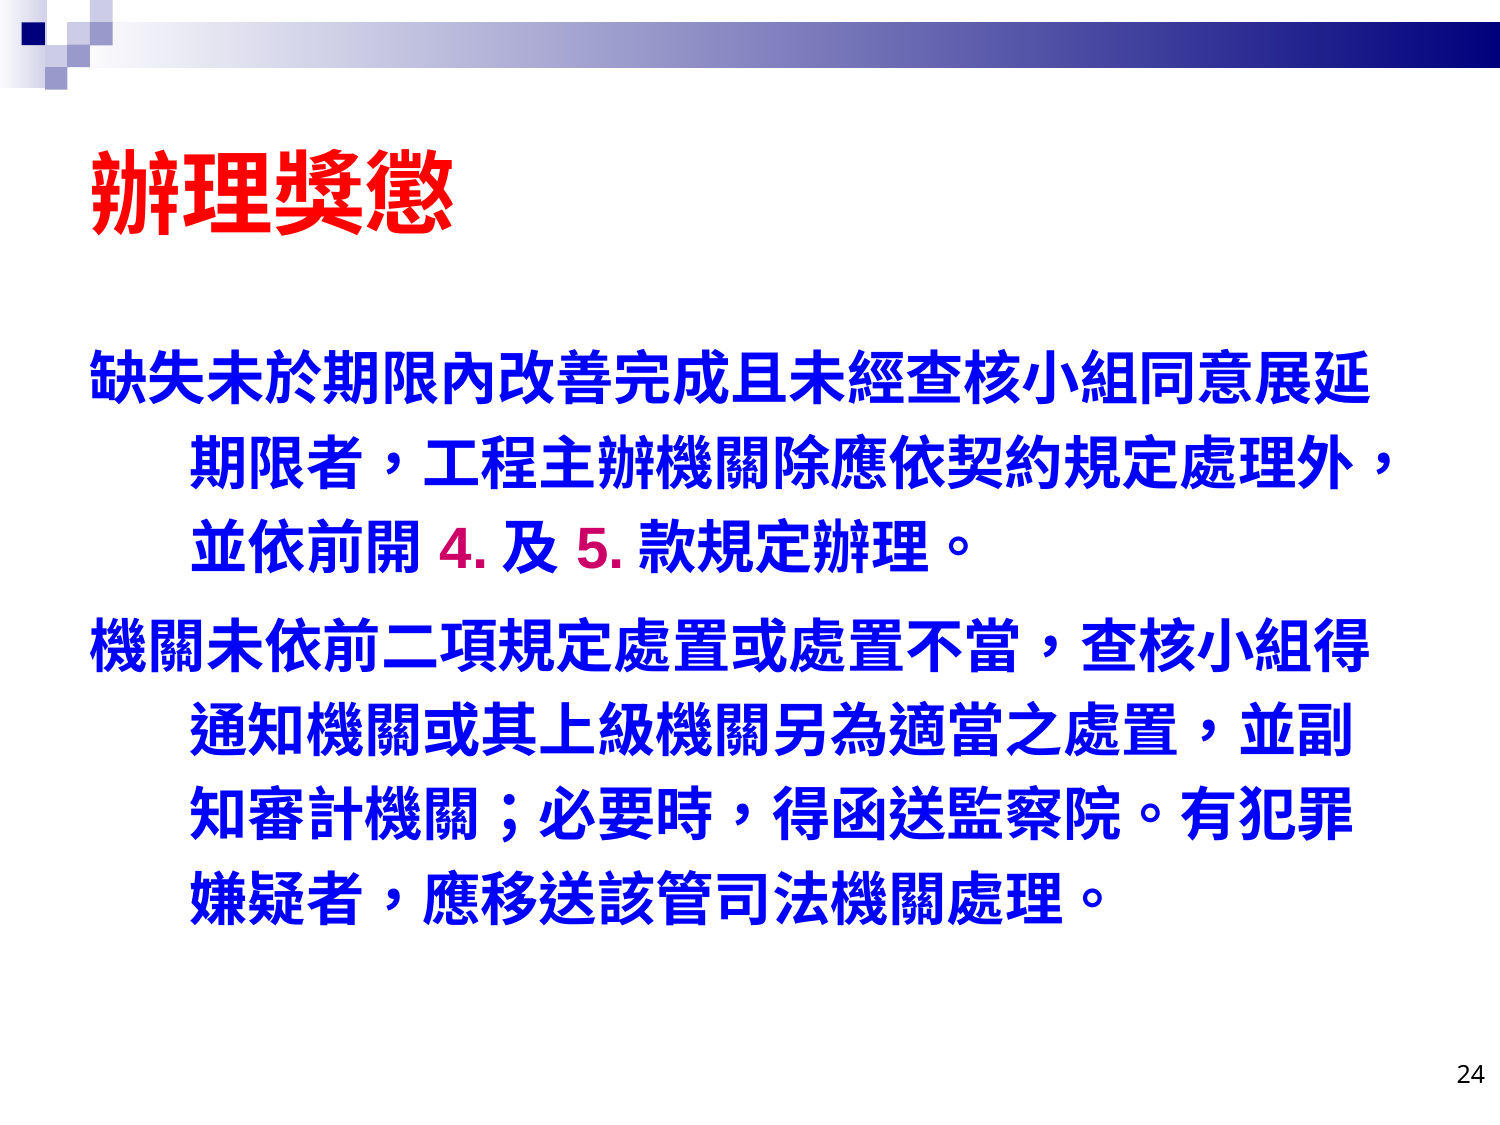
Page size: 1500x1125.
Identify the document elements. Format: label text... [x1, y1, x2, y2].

title 辦理獎懲 [74, 75, 1426, 300]
list 缺失未於期限內改善完成且未經查核小組同意展延期限者，工程主辦機關除應依契約規定處理外，並依前開4.及5.款規定辦理。 機關未依前二項規定處置或處置不當，查核小組得通知機關或其上級機關另為適當之處置，並副知審計機關；必要時，得函送監察院。有犯罪嫌疑者，應移送該管司法機關處理。 [74, 324, 1426, 964]
text_box <number> [1149, 1025, 1500, 1101]
